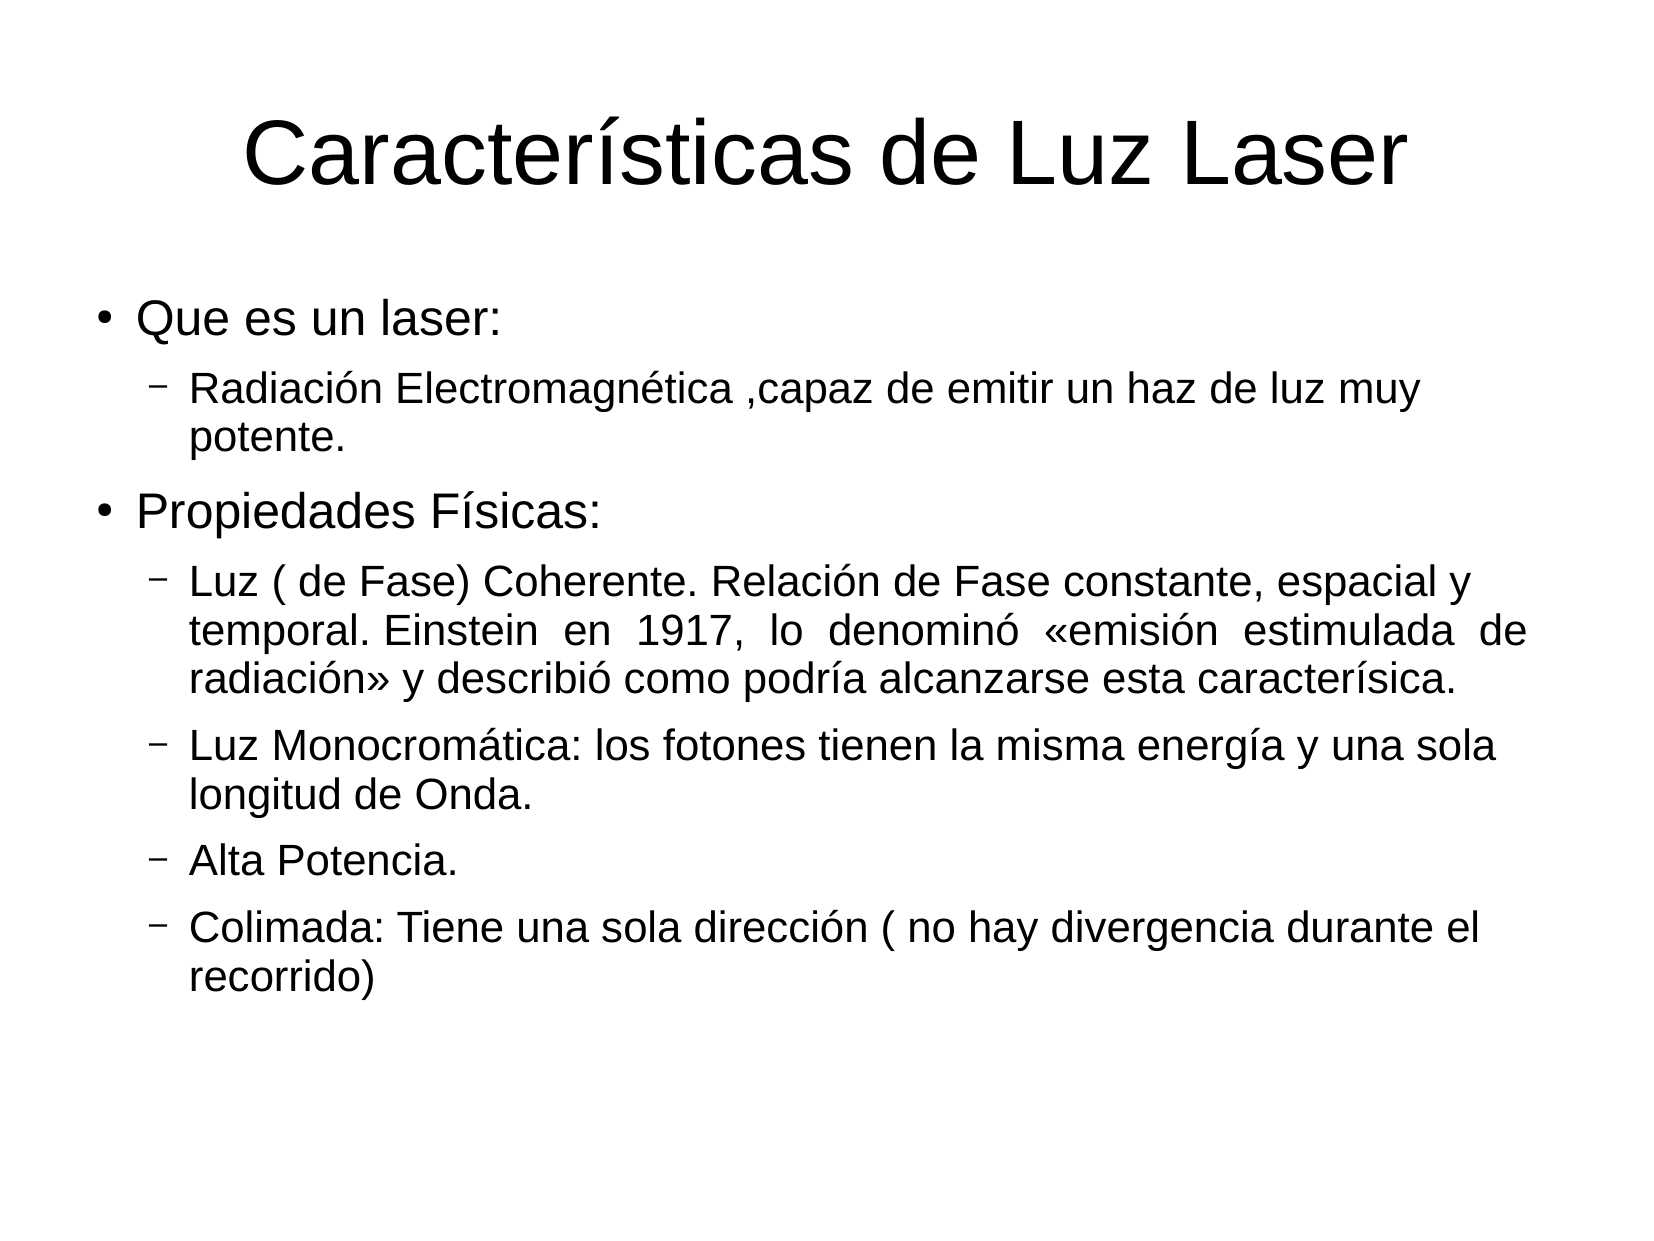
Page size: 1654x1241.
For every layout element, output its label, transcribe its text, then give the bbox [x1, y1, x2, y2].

list Que es un laser: Radiación Electromagnética ,capaz de emitir un haz de luz muy potente. Propiedades Físicas: Luz ( de Fase) Coherente. Relación de Fase constante, espacial y temporal. Einstein en 1917, lo denominó «emisión estimulada de radiación» y describió como podría alcanzarse esta caracterísica. Luz Monocromática: los fotones tienen la misma energía y una sola longitud de Onda. Alta Potencia. Colimada: Tiene una sola dirección ( no hay divergencia durante el recorrido) [82, 290, 1571, 1010]
title Características de Luz Laser [82, 49, 1571, 257]
